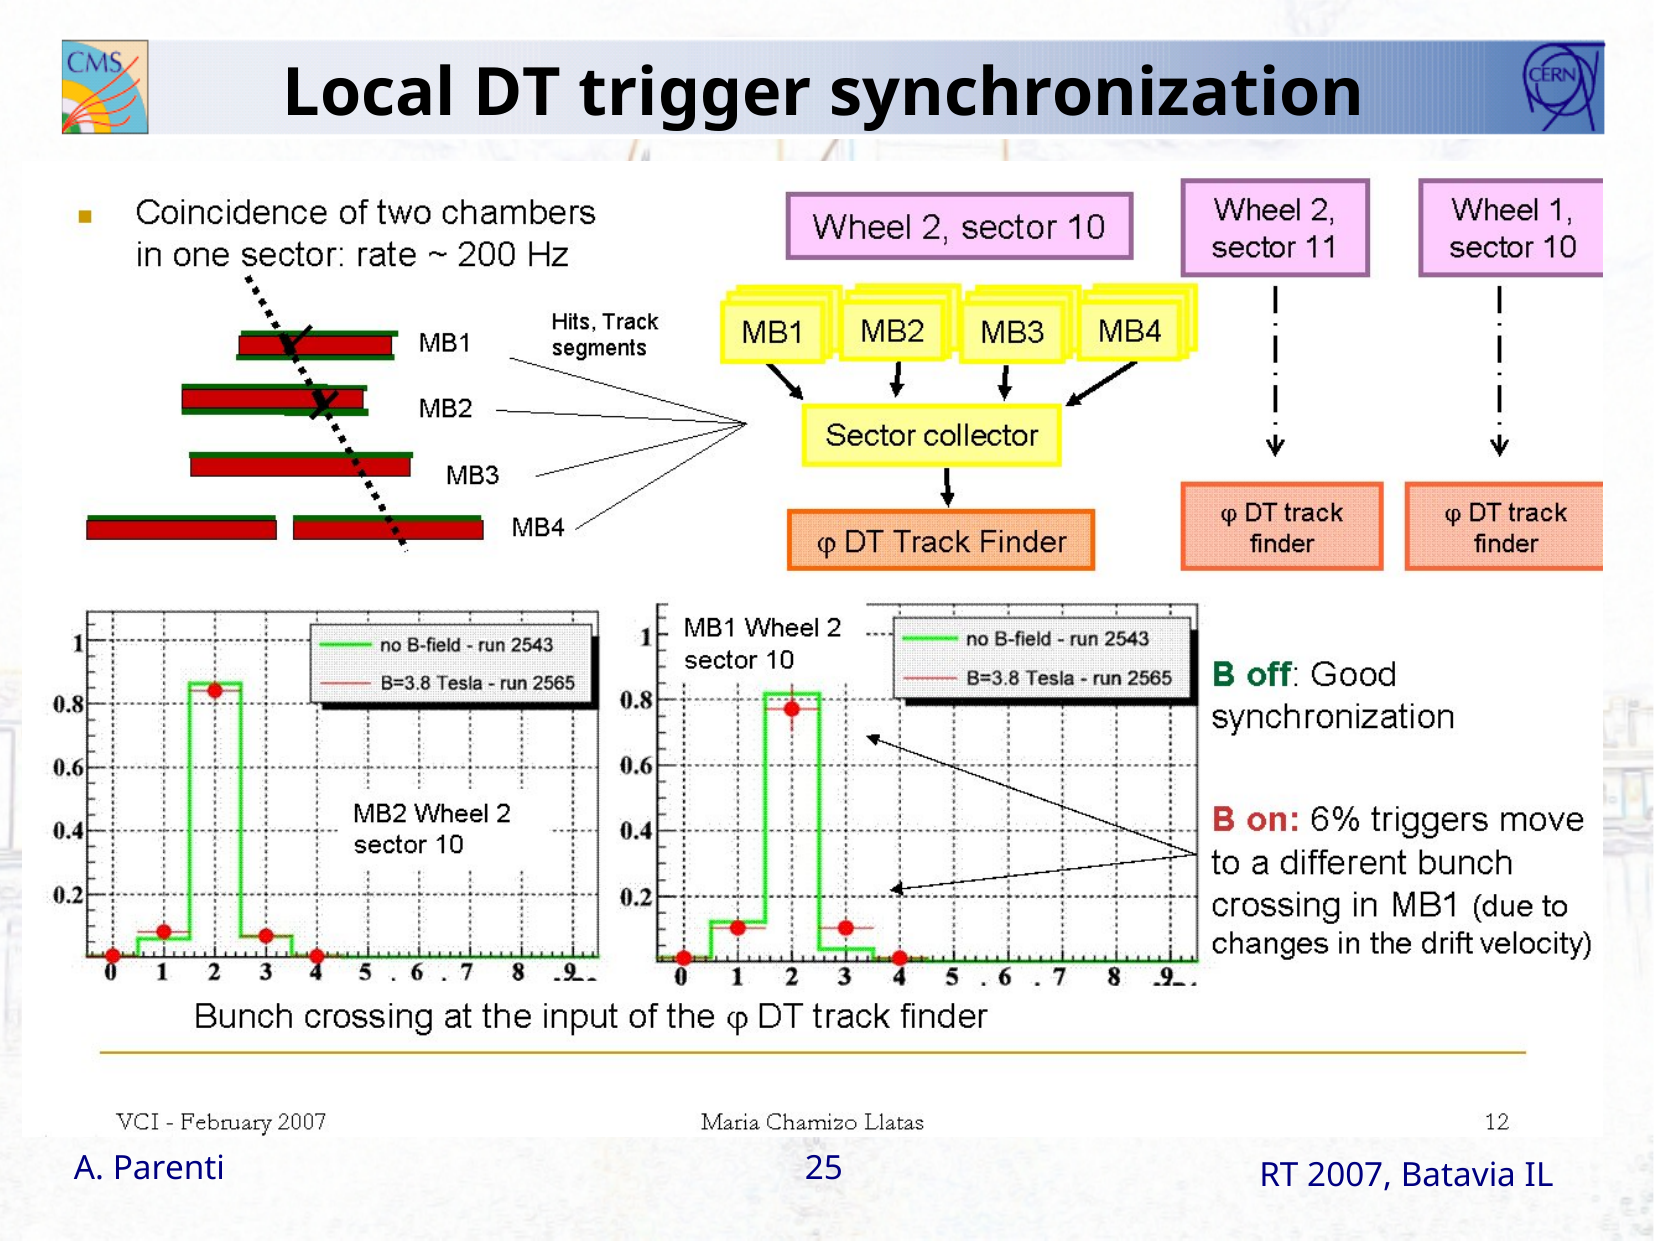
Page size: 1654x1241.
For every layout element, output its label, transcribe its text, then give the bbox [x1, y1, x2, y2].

title Local DT trigger synchronization [149, 42, 1499, 132]
picture [0, 0, 1654, 1241]
